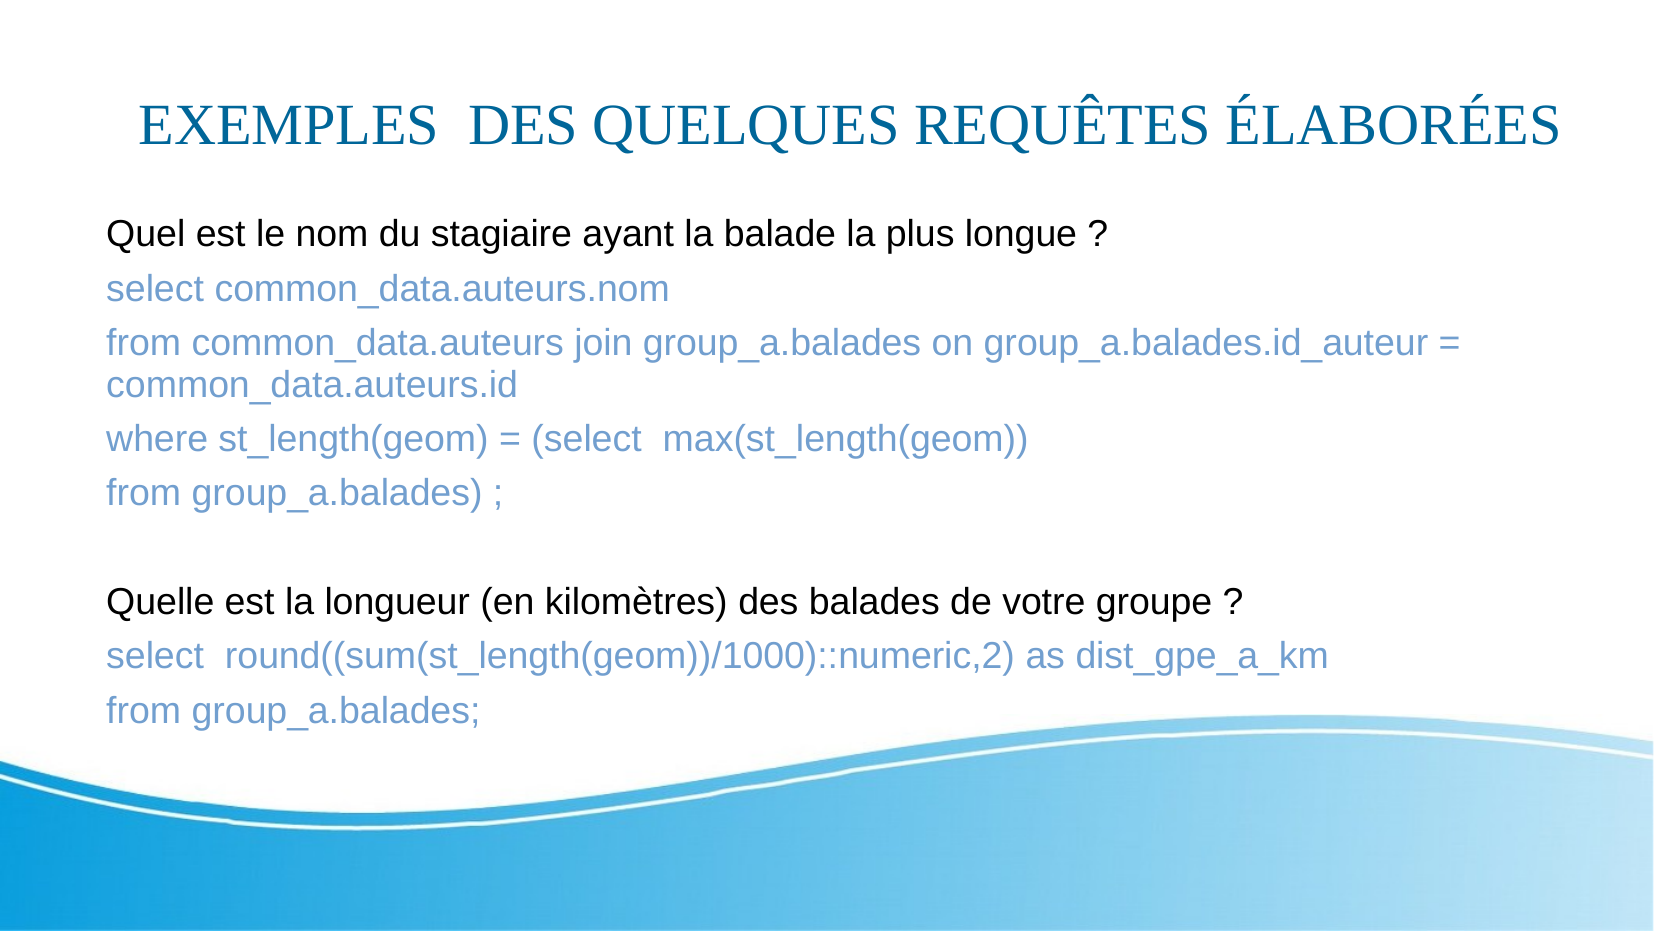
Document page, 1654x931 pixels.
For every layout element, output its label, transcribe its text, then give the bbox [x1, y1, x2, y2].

picture [0, 714, 1654, 931]
list Quel est le nom du stagiaire ayant la balade la plus longue ? select common_data.auteurs.nom from common_data.auteurs join group_a.balades on group_a.balades.id_auteur = common_data.auteurs.id where st_length(geom) = (select max(st_length(geom)) from group_a.balades) ; Quelle est la longueur (en kilomètres) des balades de votre groupe ? select round((sum(st_length(geom))/1000)::numeric,2) as dist_gpe_a_km from group_a.balades; [106, 212, 1619, 827]
title EXEMPLES DES QUELQUES REQUÊTES ÉLABORÉES [106, 47, 1595, 203]
